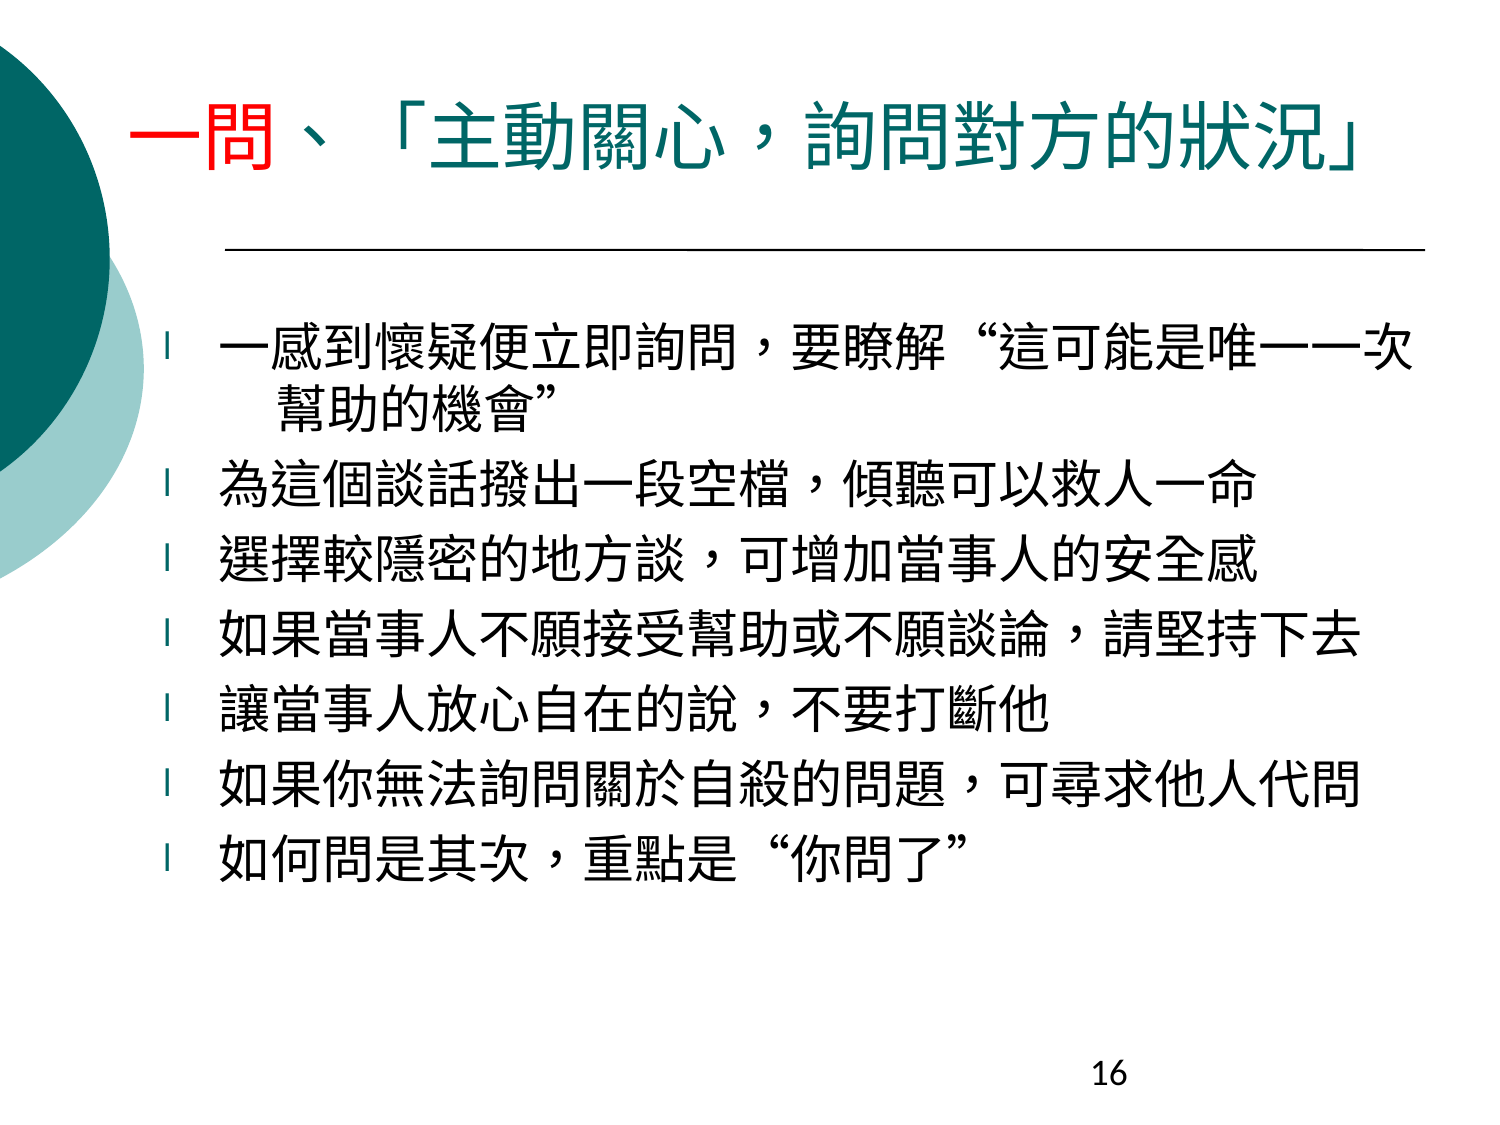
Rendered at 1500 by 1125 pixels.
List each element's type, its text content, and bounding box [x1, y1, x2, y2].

title 一問、「主動關心，詢問對方的狀況」 [112, 0, 1418, 188]
text_box 16 [1074, 1025, 1426, 1101]
list 一感到懷疑便立即詢問，要瞭解“這可能是唯一一次幫助的機會” 為這個談話撥出一段空檔，傾聽可以救人一命 選擇較隱密的地方談，可增加當事人的安全感 如果當事人不願接受幫助或不願談論，請堅持下去 讓當事人放心自在的說，不要打斷他 如果你無法詢問關於自殺的問題，可尋求他人代問 如何問是其次，重點是“你問了” [147, 231, 1433, 975]
